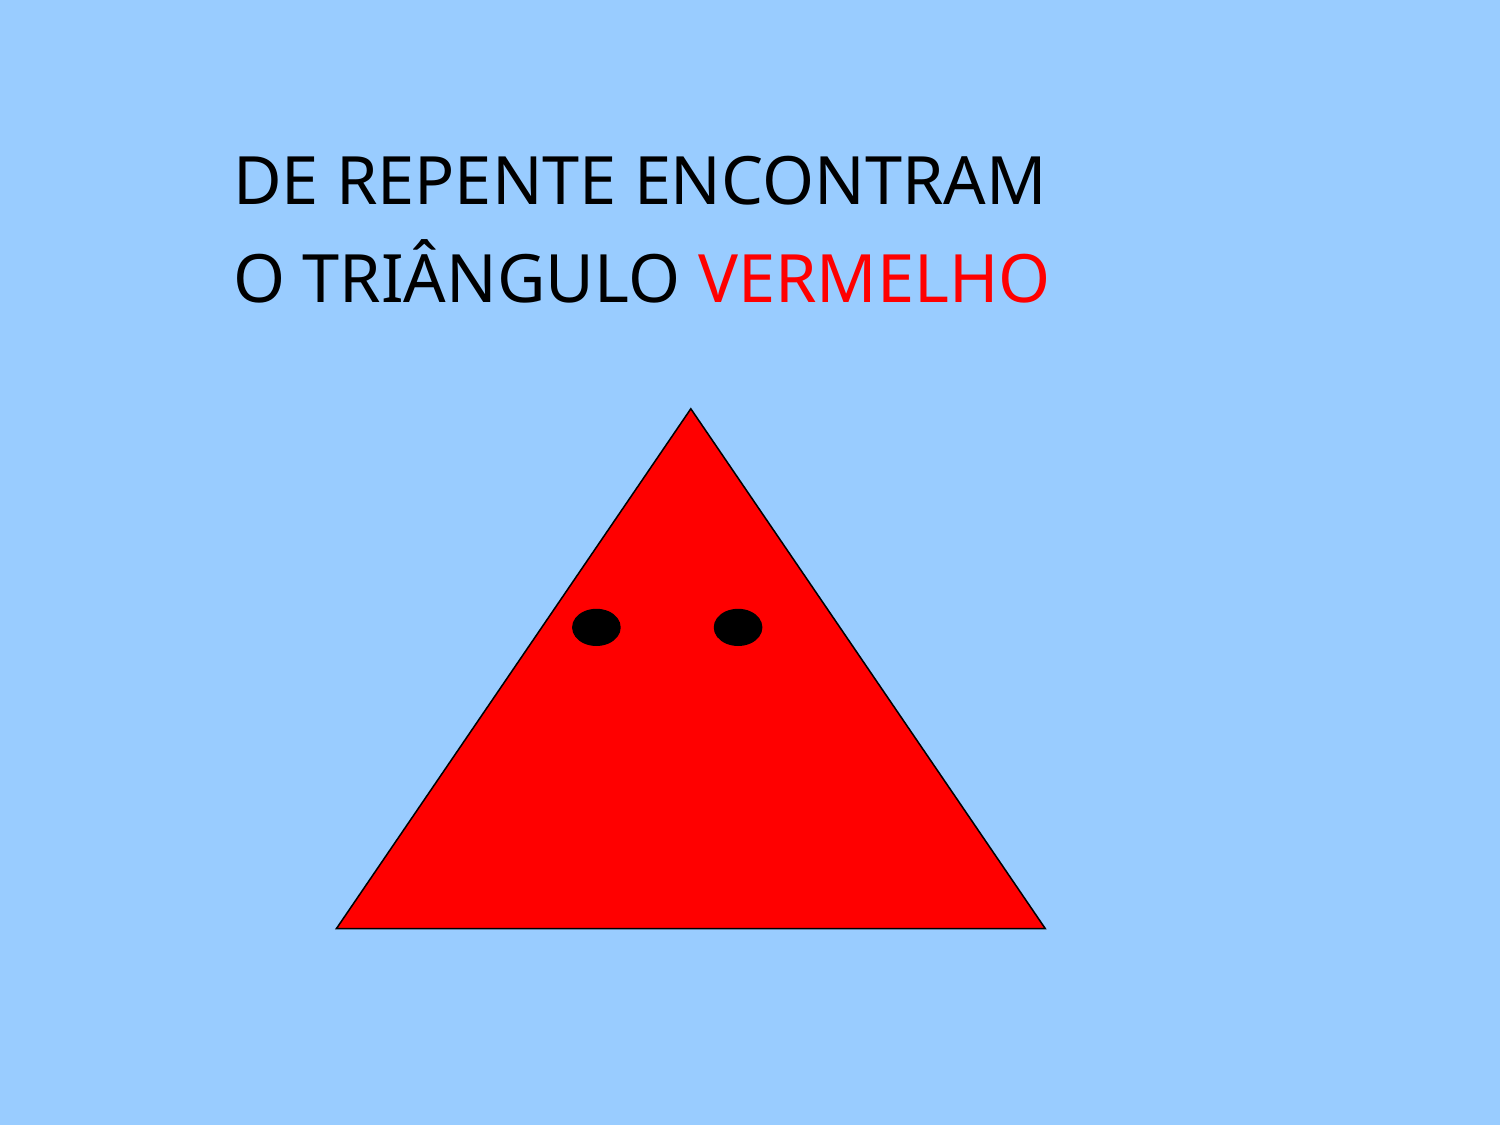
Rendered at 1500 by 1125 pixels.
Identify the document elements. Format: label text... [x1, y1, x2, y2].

text_box DE REPENTE ENCONTRAM O TRIÂNGULO VERMELHO [218, 125, 1135, 317]
text_box [336, 408, 1046, 929]
